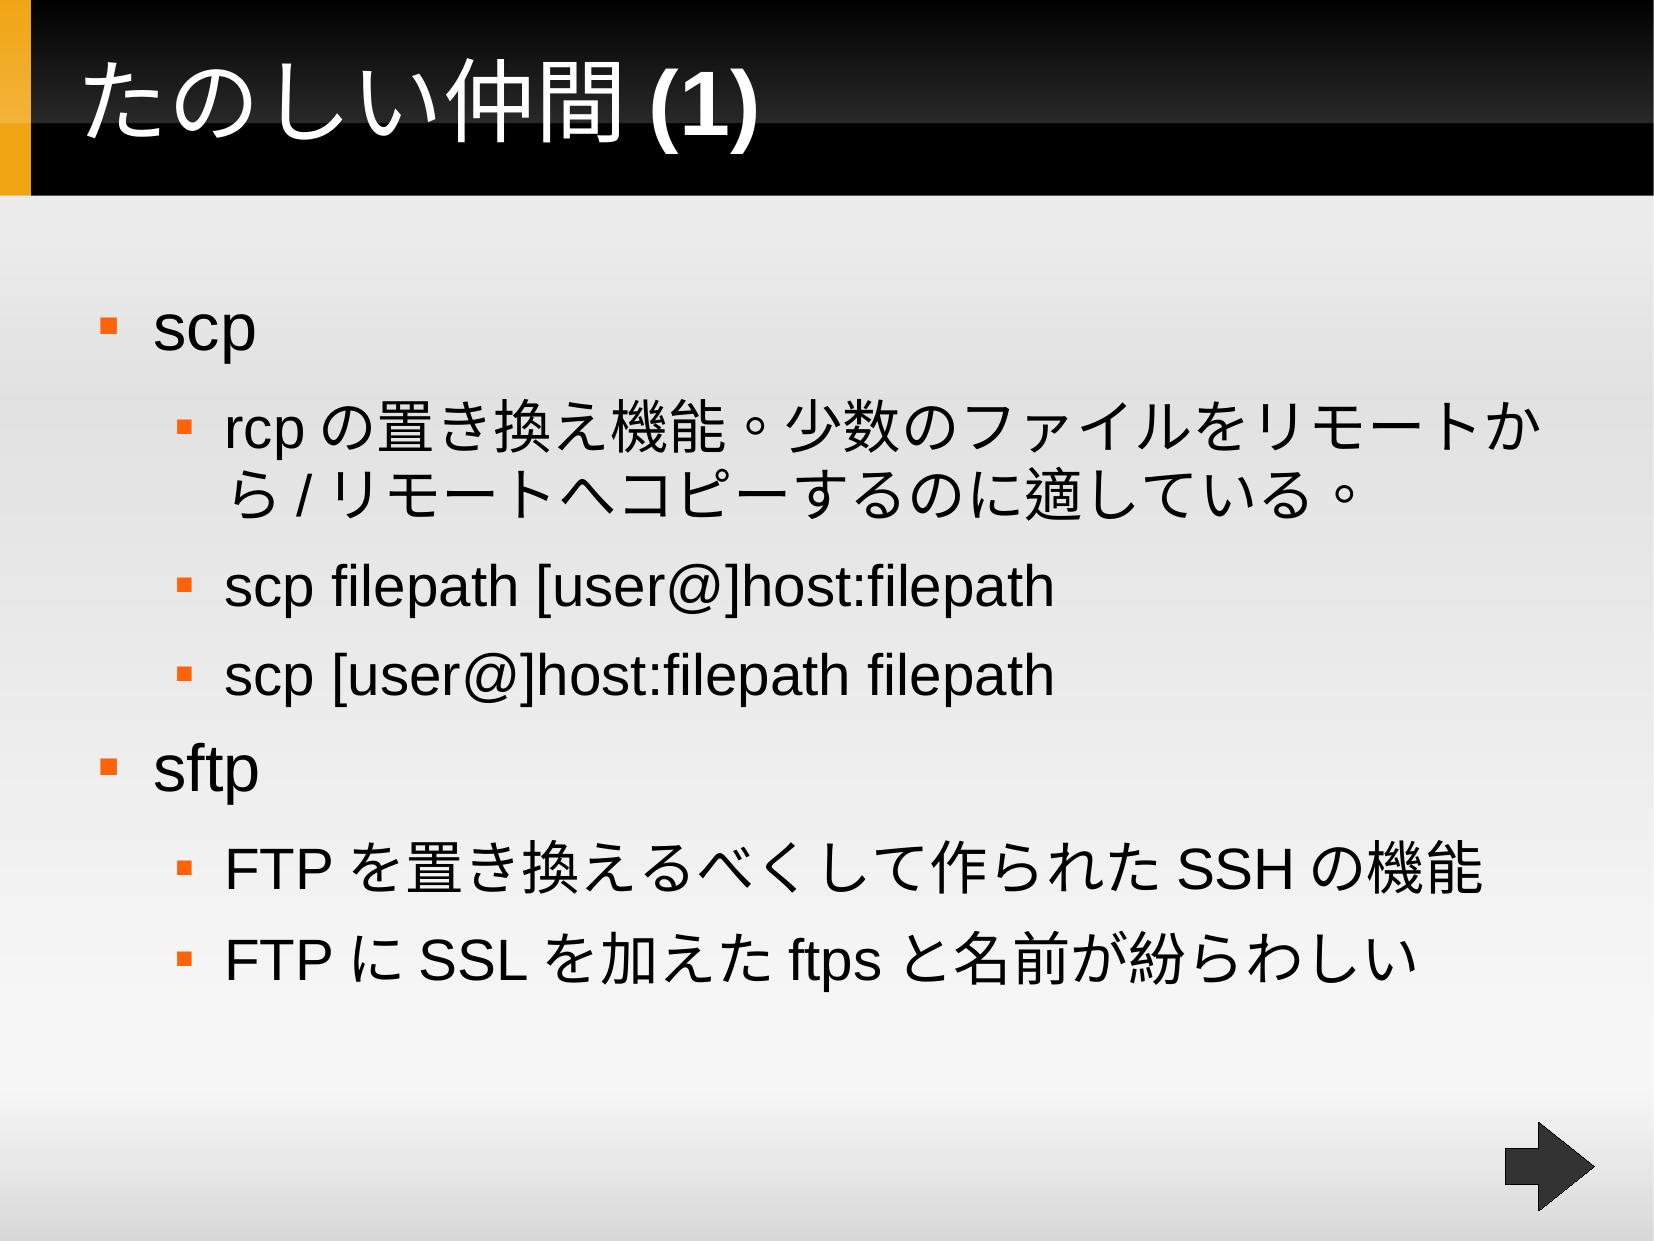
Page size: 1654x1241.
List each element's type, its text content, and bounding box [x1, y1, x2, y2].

picture [0, 0, 1654, 1241]
title たのしい仲間(1) [76, 0, 1565, 208]
list scp rcpの置き換え機能。少数のファイルをリモートから/リモートへコピーするのに適している。 scp filepath [user@]host:filepath scp [user@]host:filepath filepath sftp FTPを置き換えるべくして作られたSSHの機能 FTPにSSLを加えたftpsと名前が紛らわしい [82, 290, 1571, 1109]
text_box [1505, 1122, 1595, 1211]
